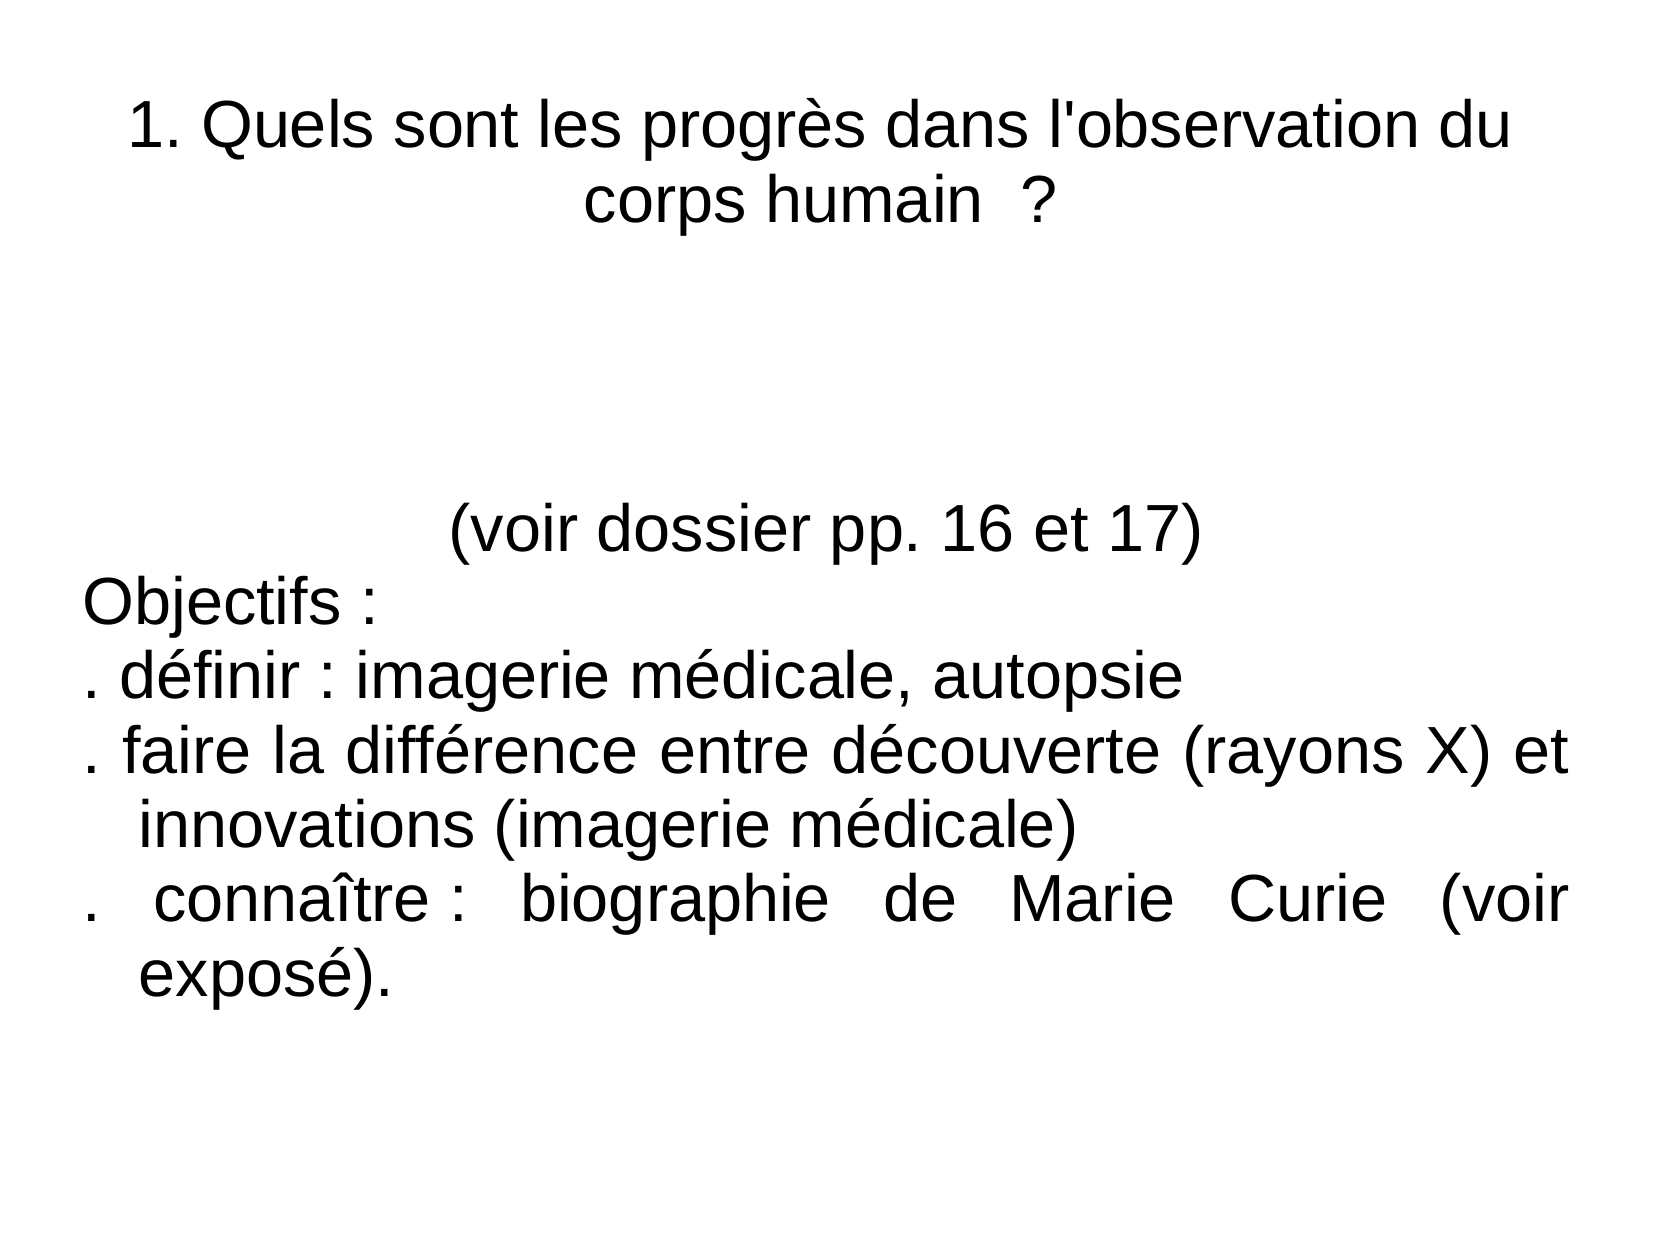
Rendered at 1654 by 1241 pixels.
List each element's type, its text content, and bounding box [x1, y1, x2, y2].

title 1. Quels sont les progrès dans l'observation du corps humain ? [76, 59, 1565, 267]
subtitle (voir dossier pp. 16 et 17) Objectifs : . définir : imagerie médicale, autopsie . faire la différence entre découverte (rayons X) et innovations (imagerie médicale) . connaître : biographie de Marie Curie (voir exposé). [82, 290, 1571, 1109]
